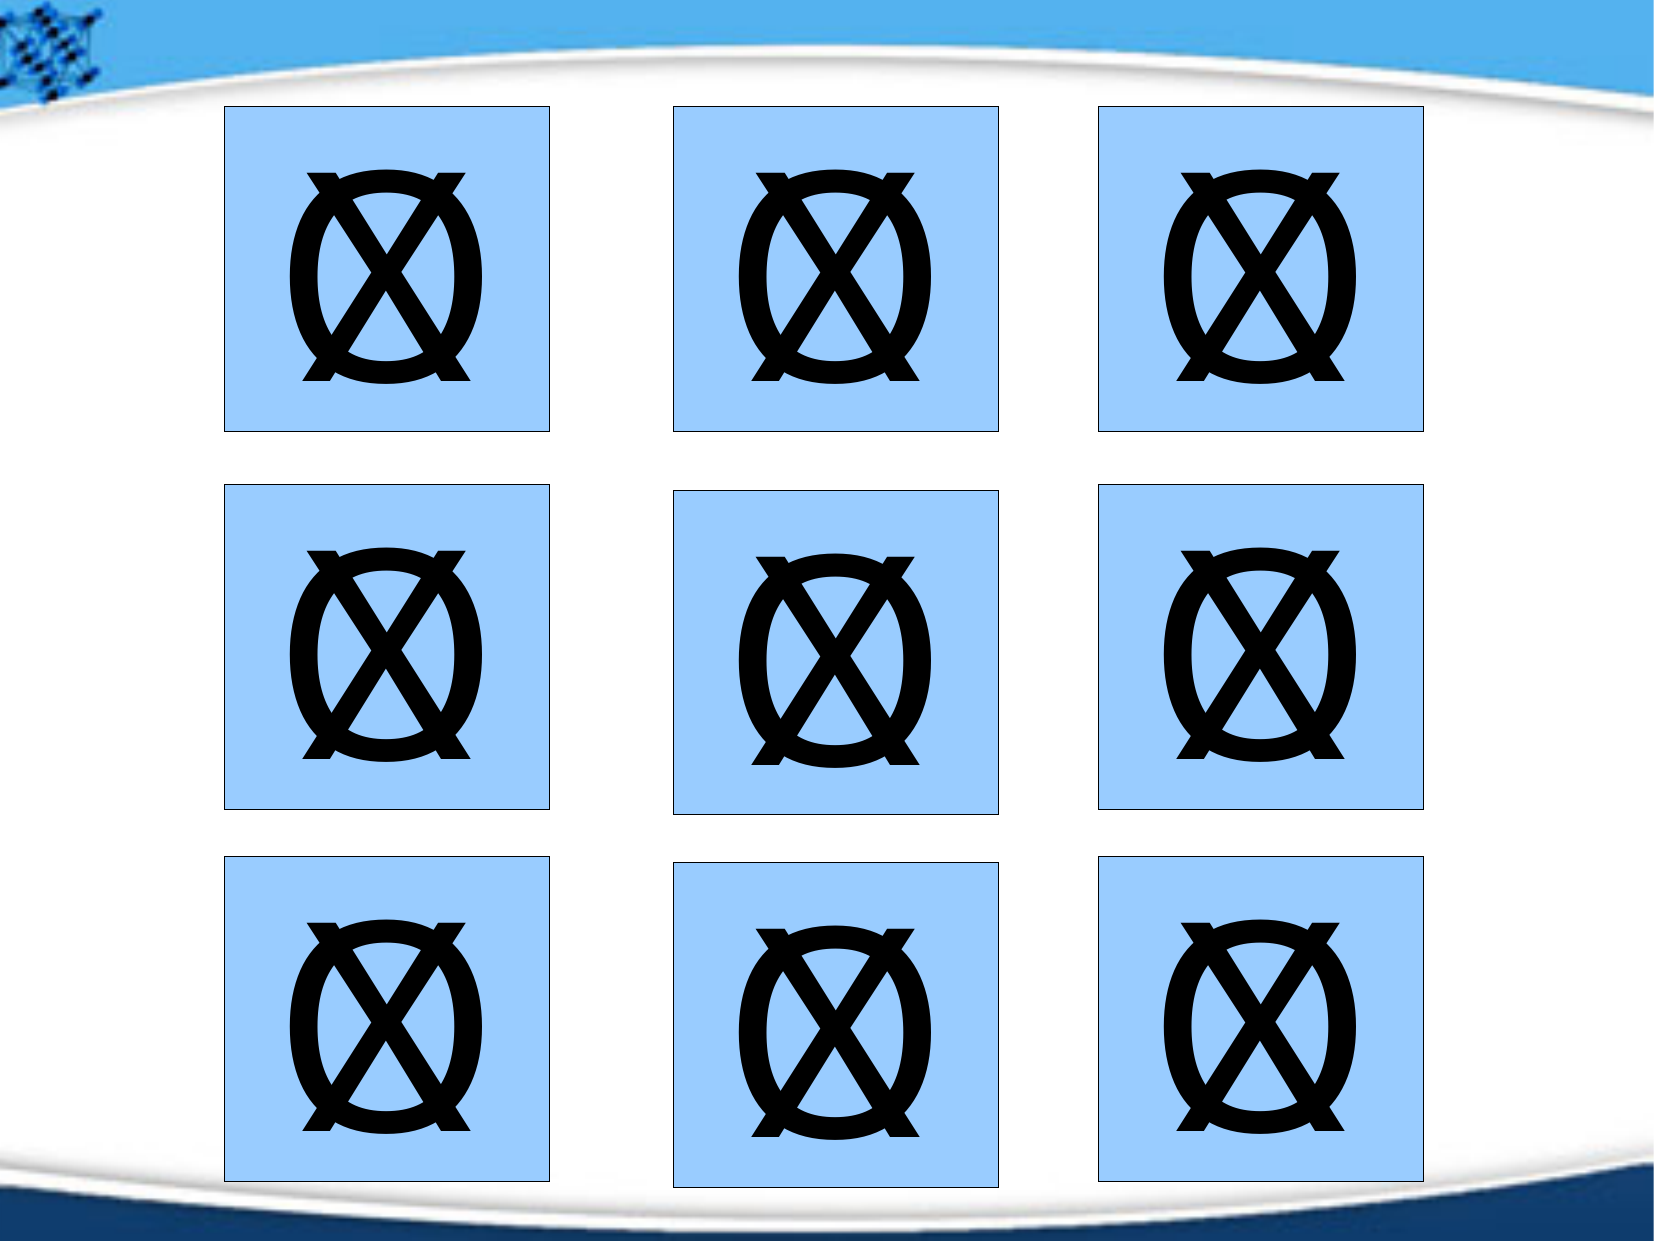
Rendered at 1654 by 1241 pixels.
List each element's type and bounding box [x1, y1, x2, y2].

text_box [224, 106, 1004, 815]
text_box [1098, 106, 1424, 432]
picture [0, 0, 1654, 1241]
text_box [224, 856, 550, 1182]
text_box [1098, 856, 1424, 1182]
text_box [673, 862, 999, 1188]
text_box [1098, 484, 1424, 810]
